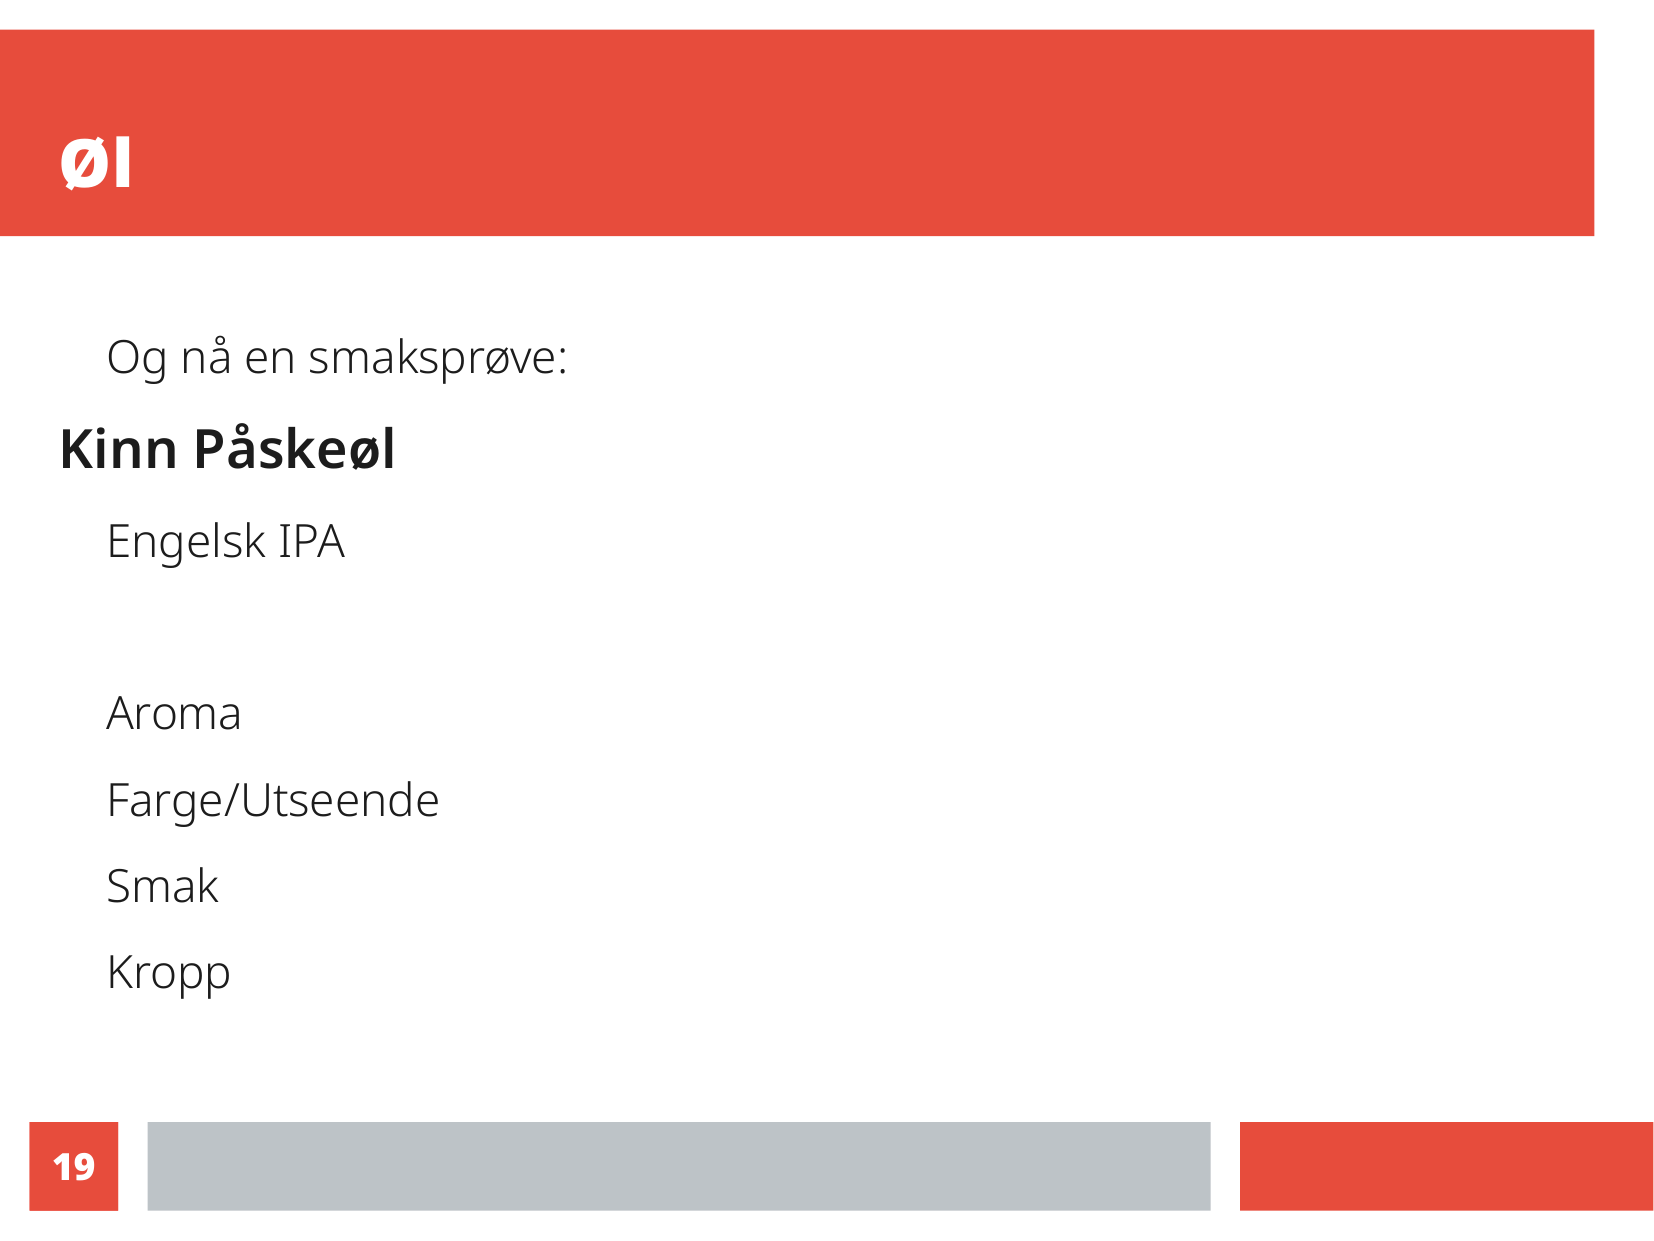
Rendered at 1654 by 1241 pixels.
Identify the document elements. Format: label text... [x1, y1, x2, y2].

list Og nå en smaksprøve: Kinn Påskeøl Engelsk IPA Aroma Farge/Utseende Smak Kropp [59, 324, 1565, 1093]
title Øl [59, 59, 1595, 207]
